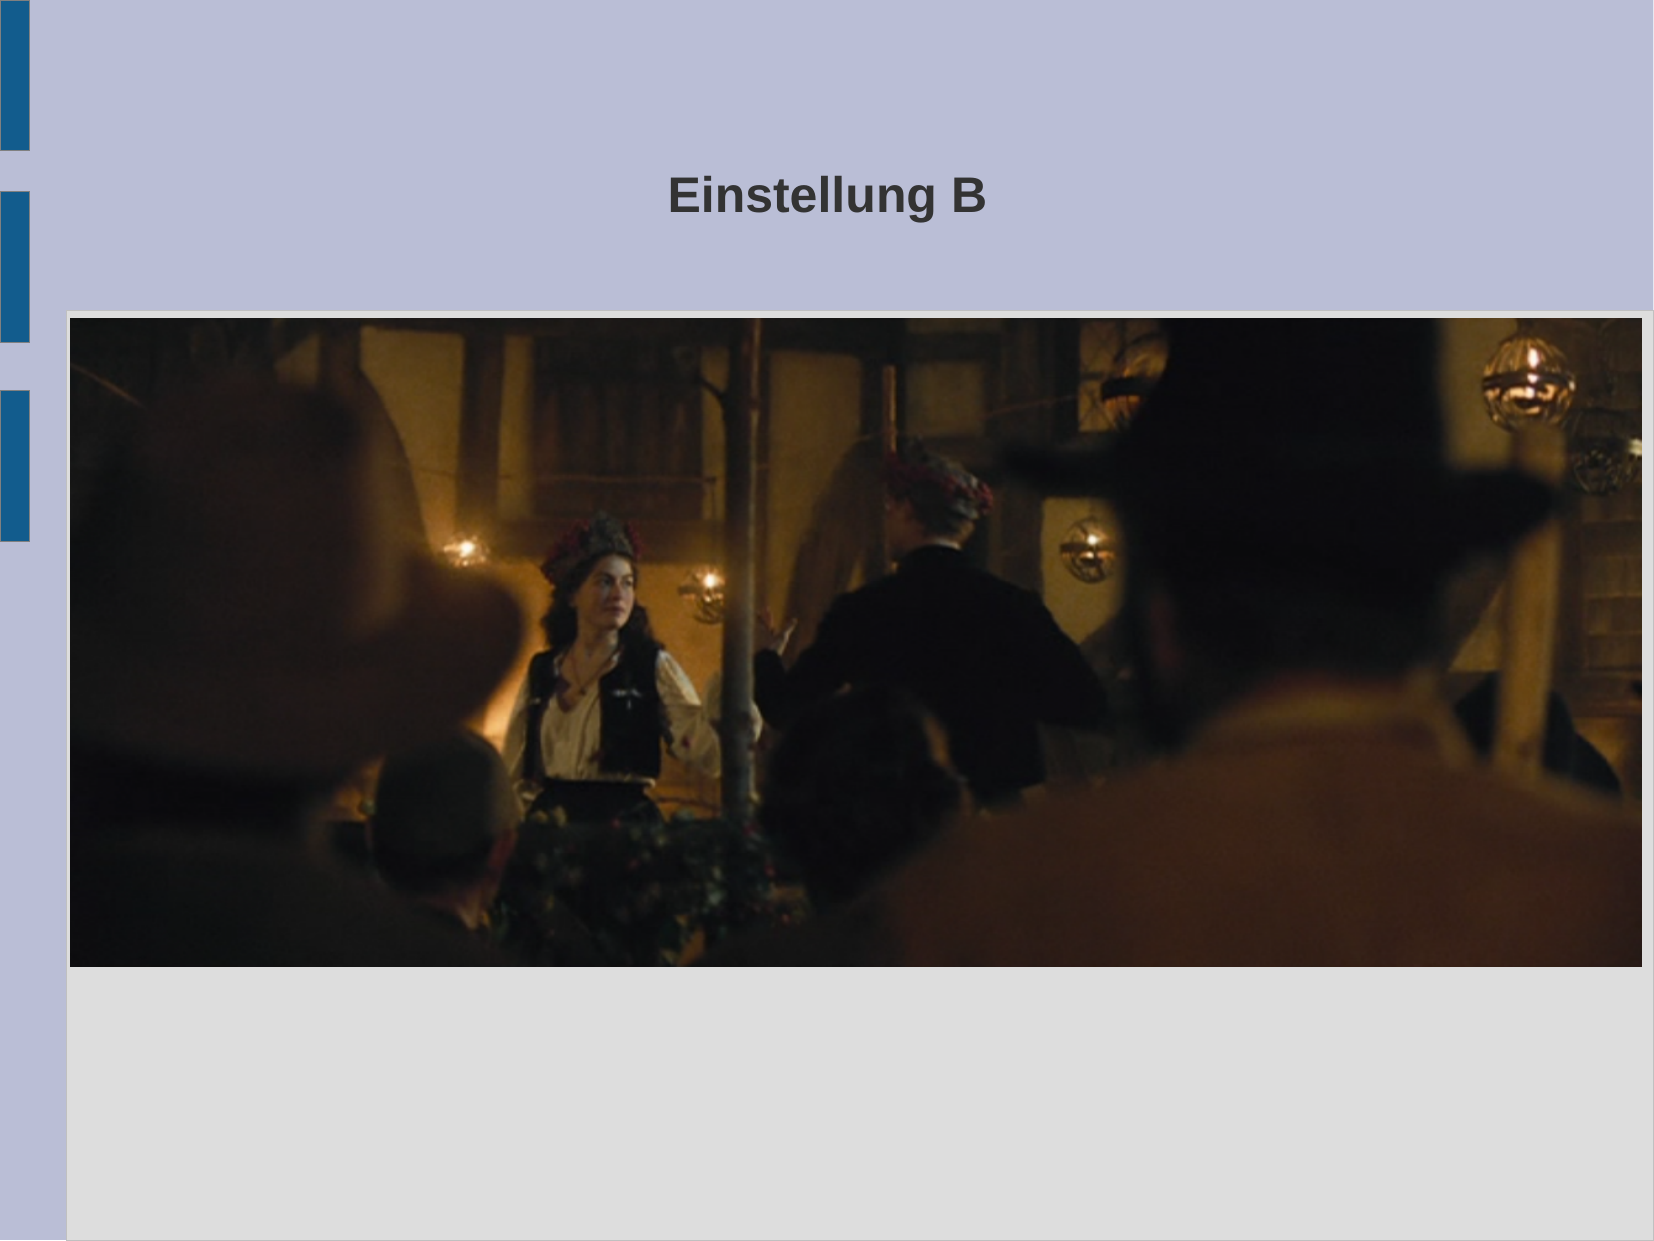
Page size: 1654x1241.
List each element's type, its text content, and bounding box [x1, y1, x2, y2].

title Einstellung B [121, 91, 1534, 299]
picture [70, 318, 1642, 967]
